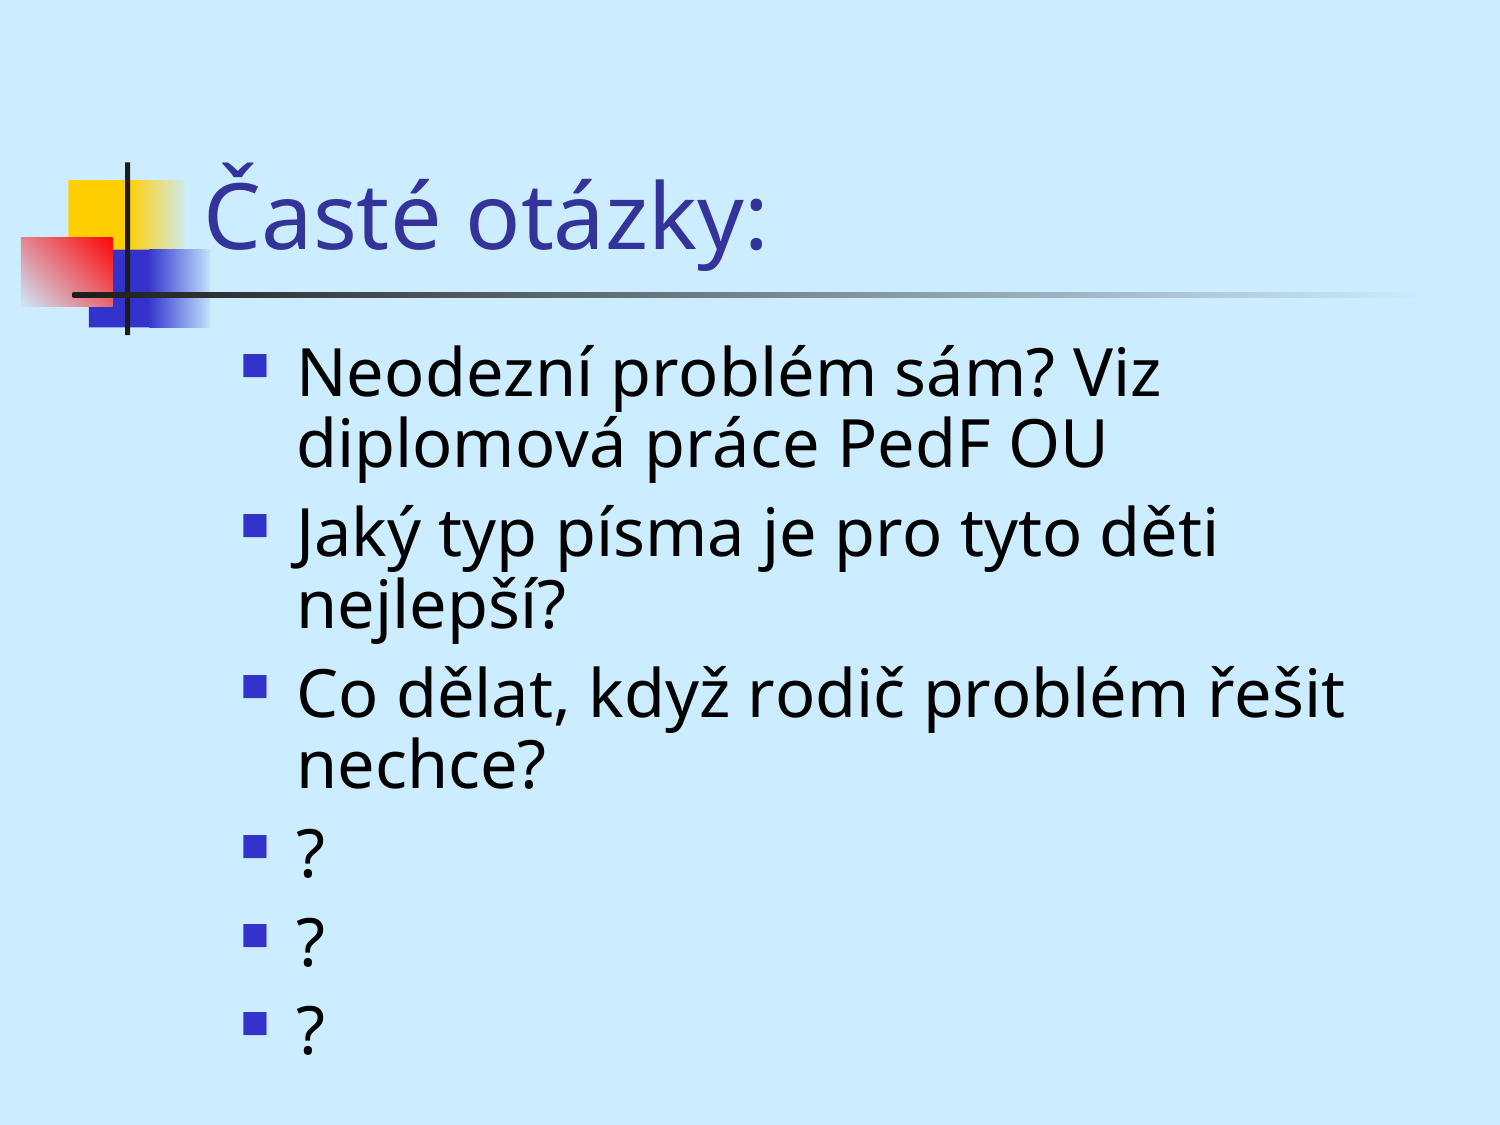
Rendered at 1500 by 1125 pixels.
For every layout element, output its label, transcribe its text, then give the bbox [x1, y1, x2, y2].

title Časté otázky: [188, 35, 1468, 276]
list Neodezní problém sám? Viz diplomová práce PedF OU Jaký typ písma je pro tyto děti nejlepší? Co dělat, když rodič problém řešit nechce? ? ? ? [225, 331, 1500, 1007]
